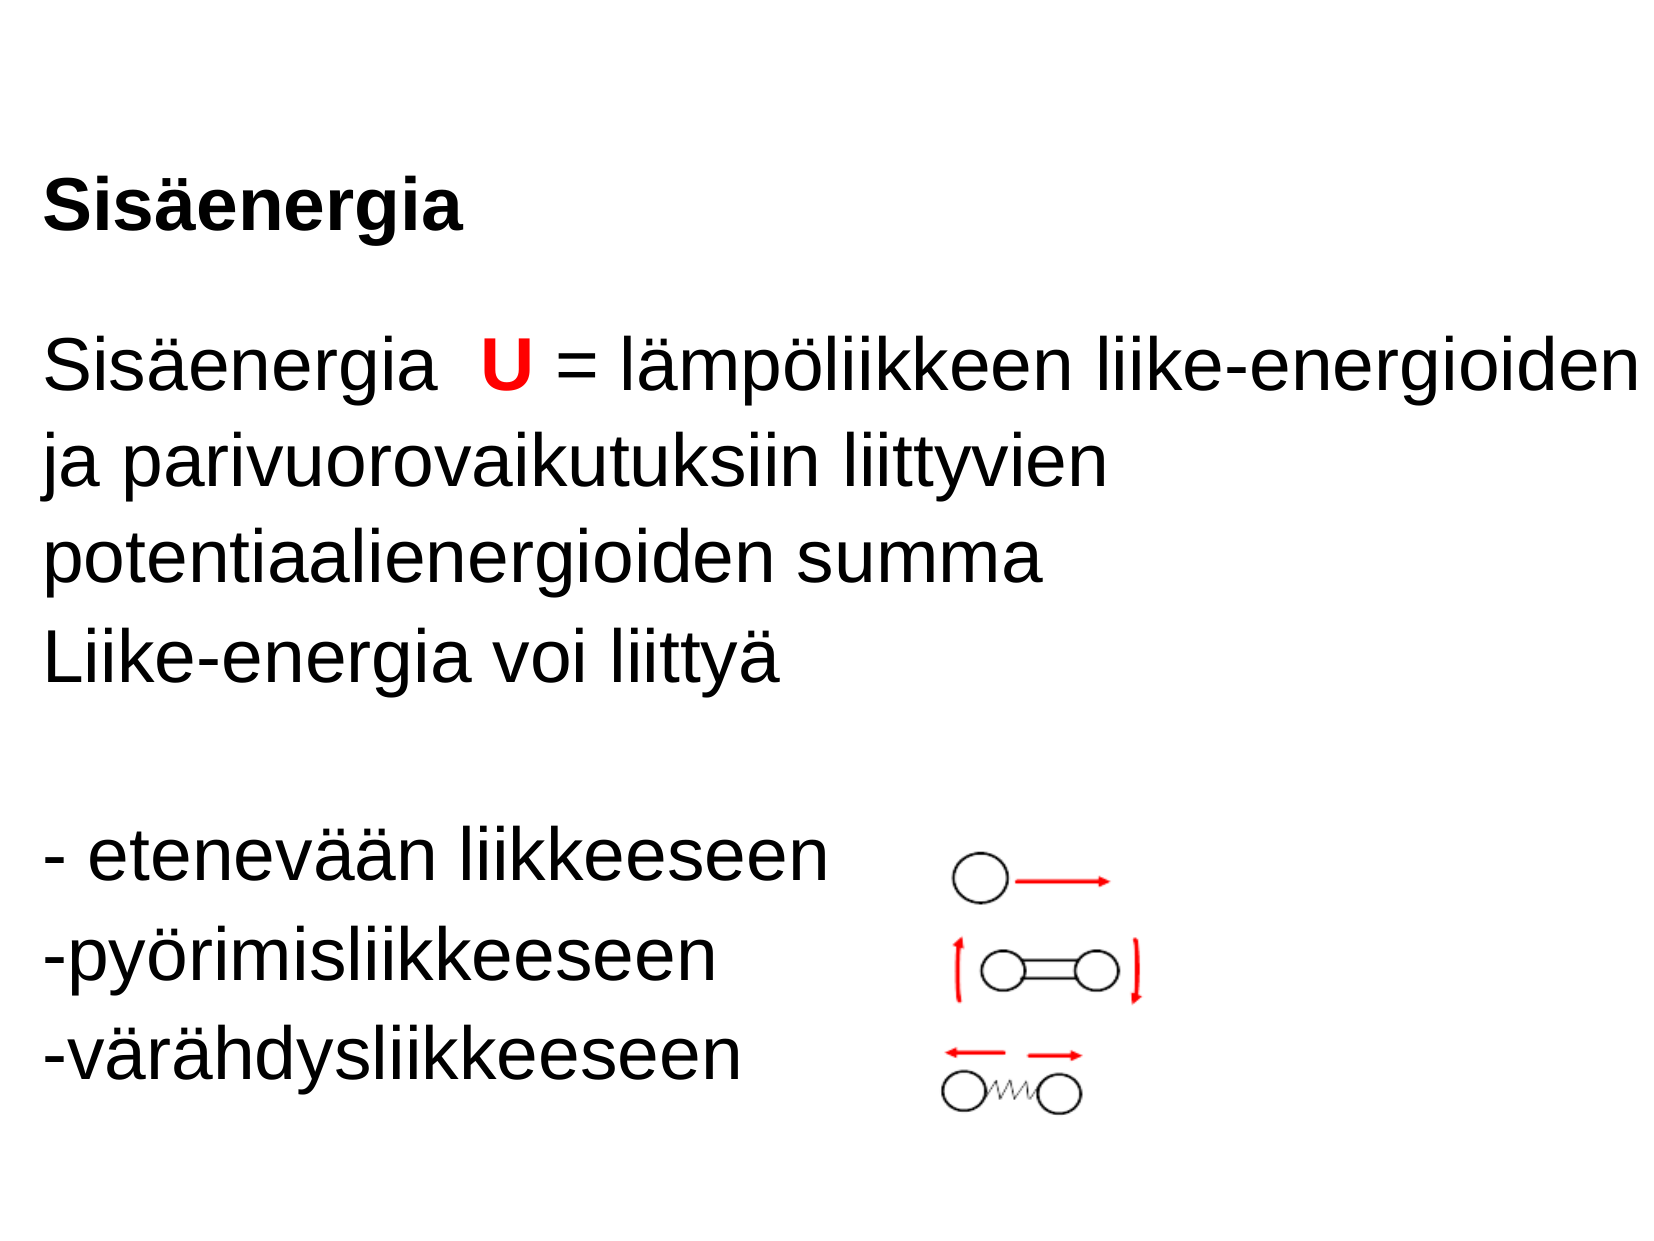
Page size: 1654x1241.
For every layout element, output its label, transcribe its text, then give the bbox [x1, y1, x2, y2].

picture [890, 809, 1182, 1146]
text_box Sisäenergia Sisäenergia U = lämpöliikkeen liike-energioiden ja parivuorovaikutuksiin liittyvien potentiaalienergioiden summa Liike-energia voi liittyä - etenevään liikkeeseen -pyörimisliikkeeseen -värähdysliikkeeseen [27, 155, 1654, 1099]
